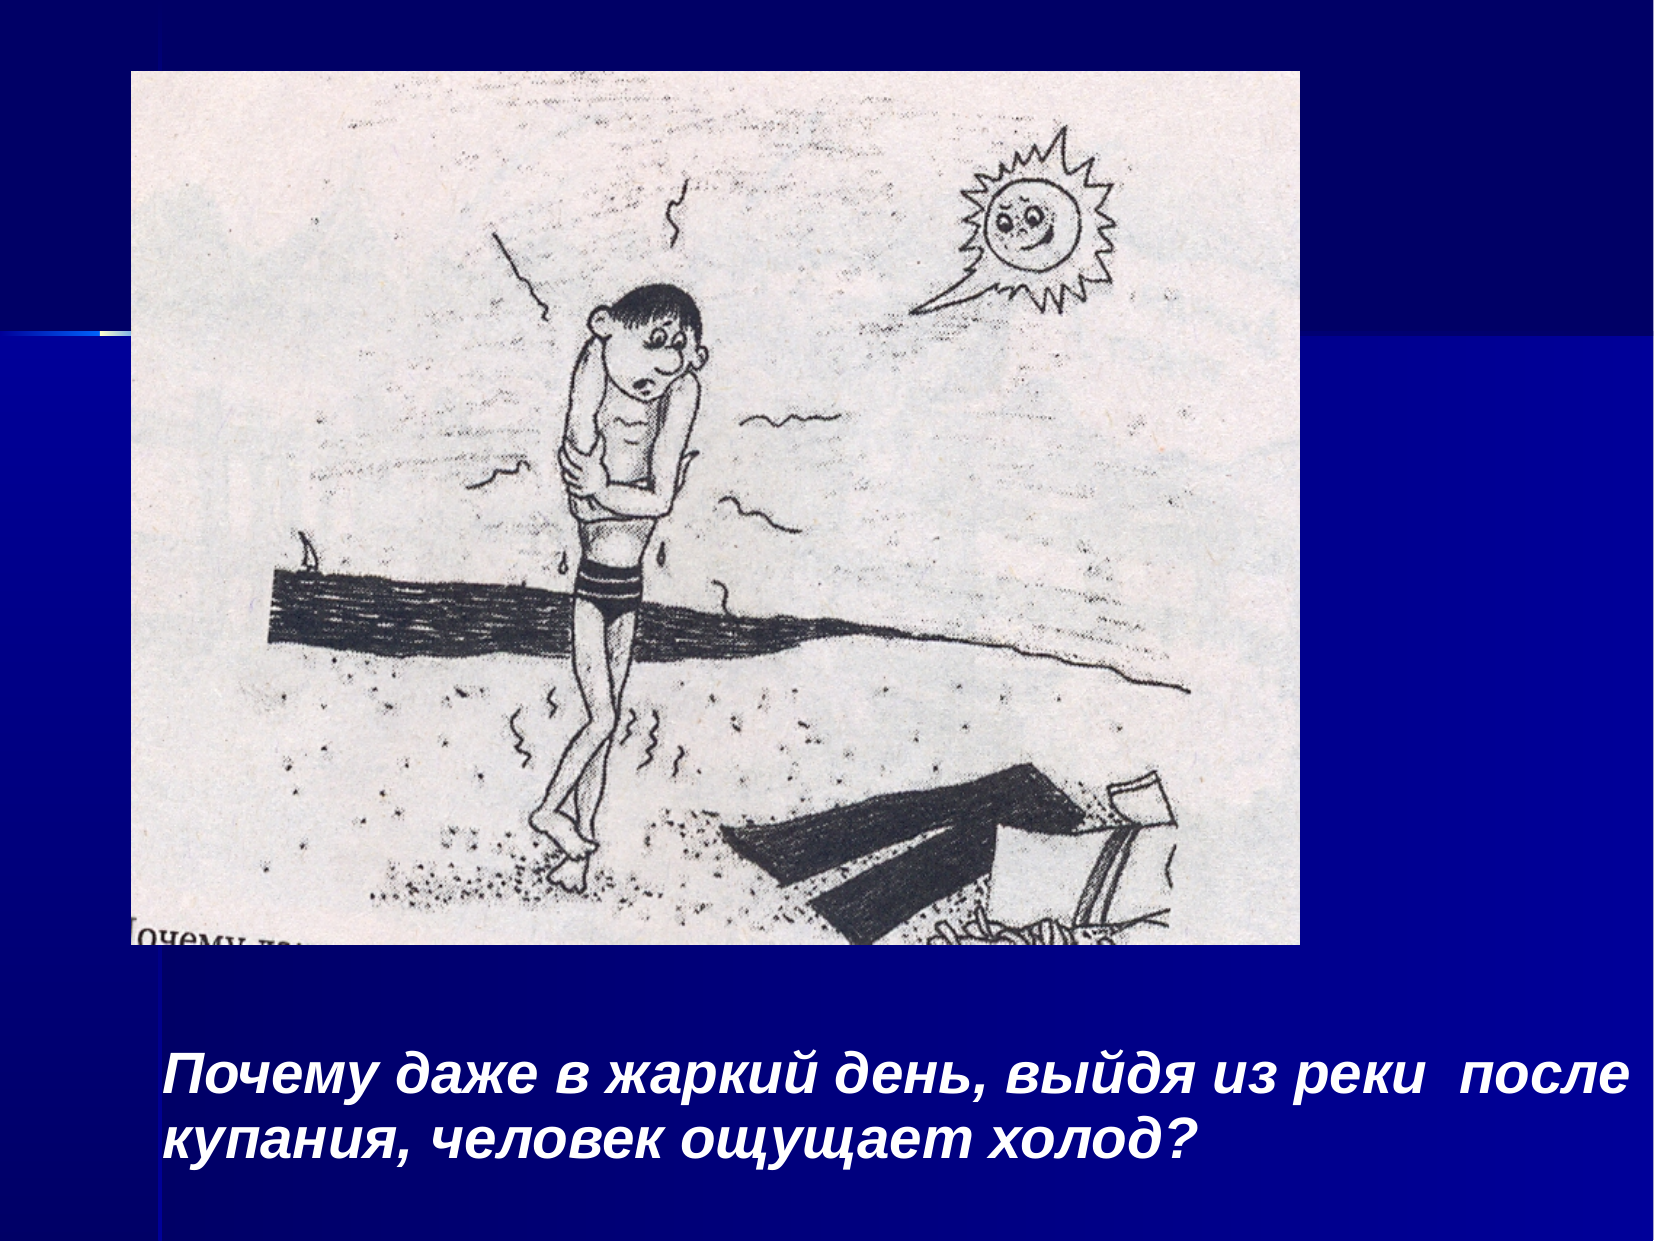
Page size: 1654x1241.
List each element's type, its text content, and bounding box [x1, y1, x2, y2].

picture [131, 71, 1300, 945]
text_box Почему даже в жаркий день, выйдя из реки после купания, человек ощущает холод? [147, 1033, 1647, 1181]
